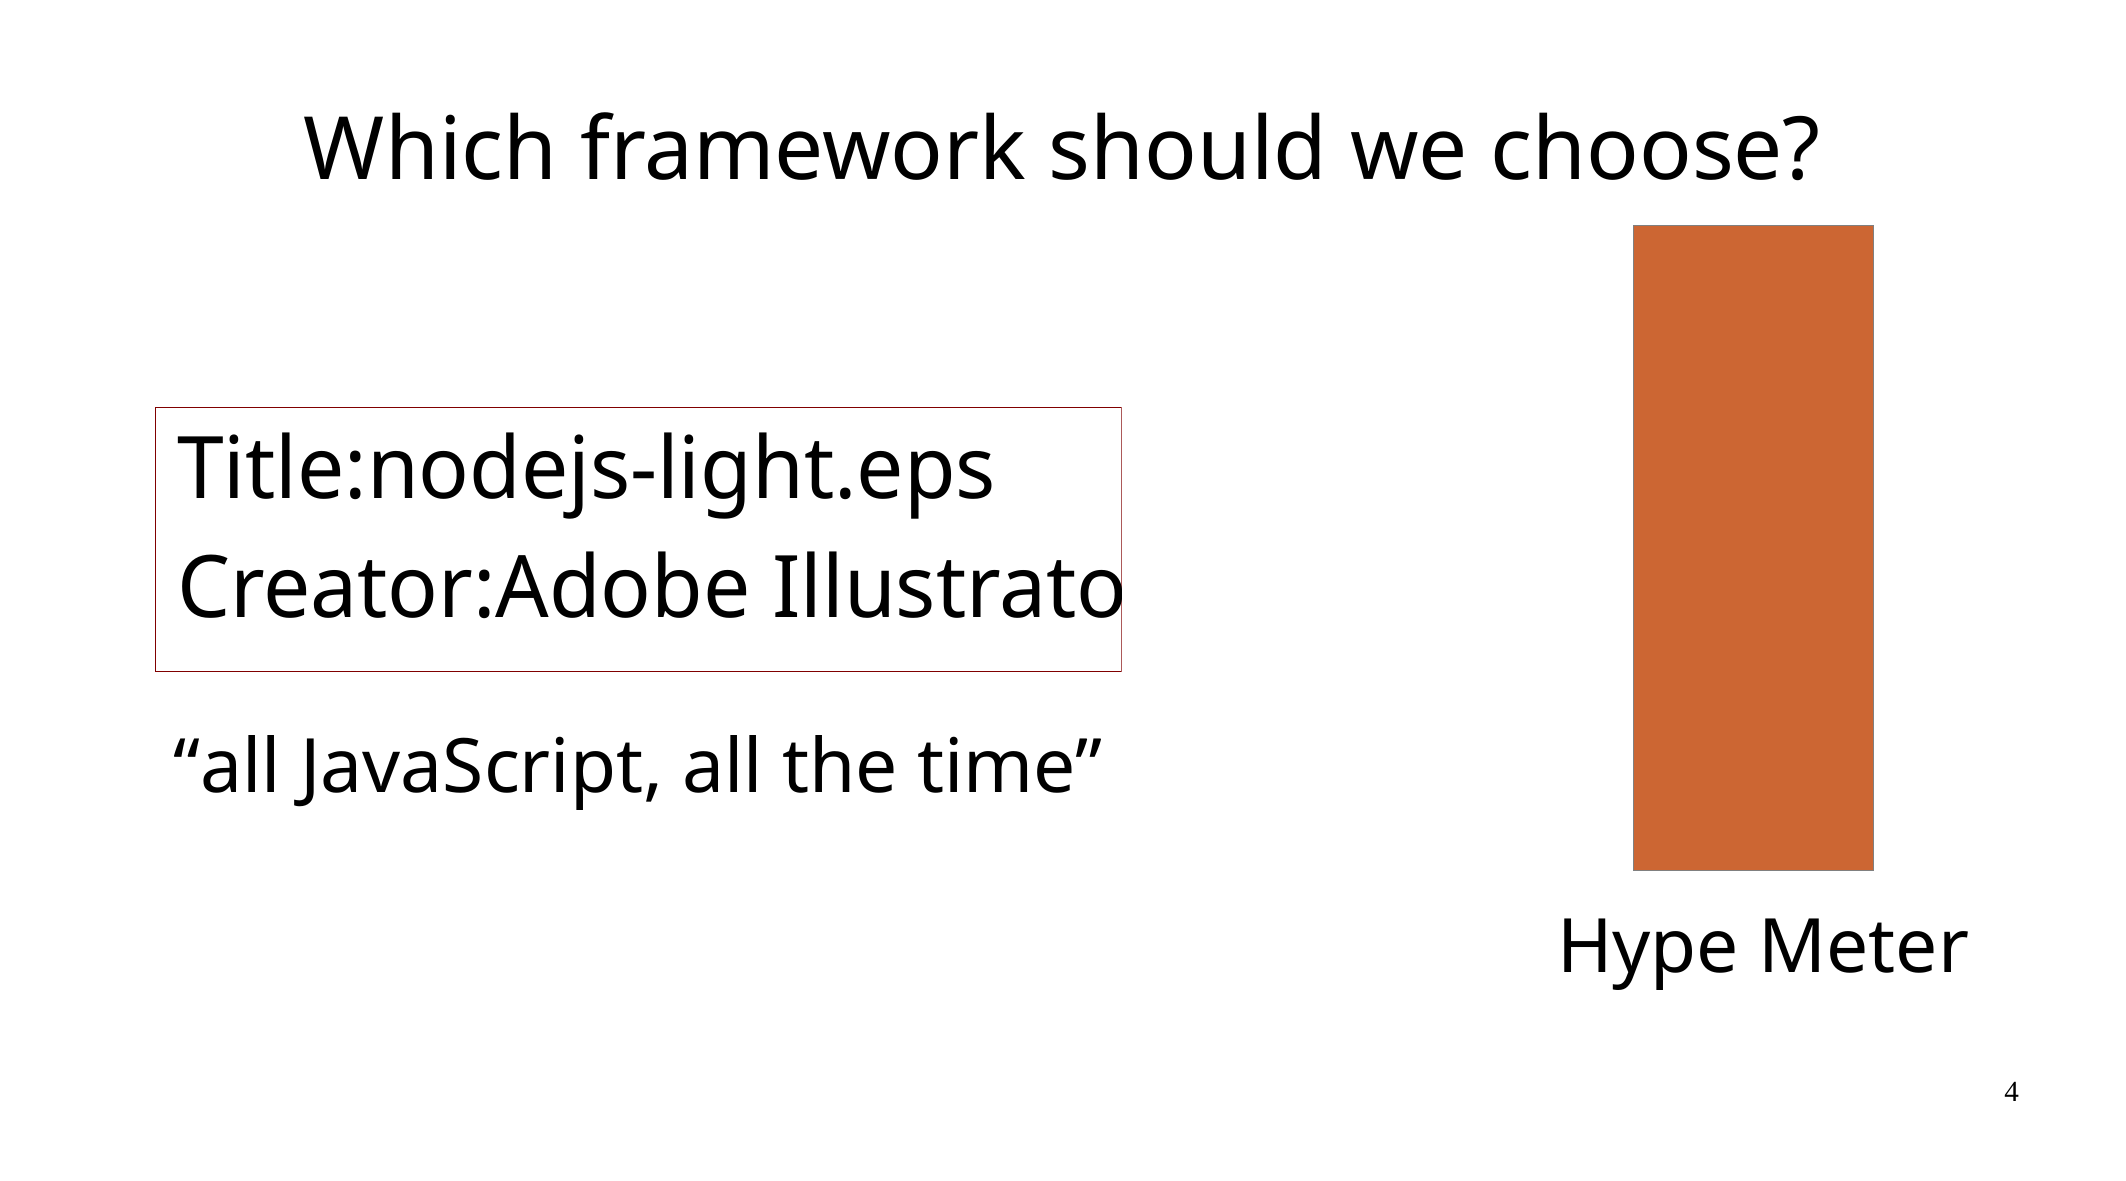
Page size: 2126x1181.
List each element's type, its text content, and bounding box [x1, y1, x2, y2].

picture [150, 401, 1122, 672]
title Which framework should we choose? [106, 47, 2020, 245]
text_box Hype Meter [1542, 885, 1994, 977]
text_box “all JavaScript, all the time” [158, 705, 1088, 808]
text_box [1633, 225, 1874, 871]
